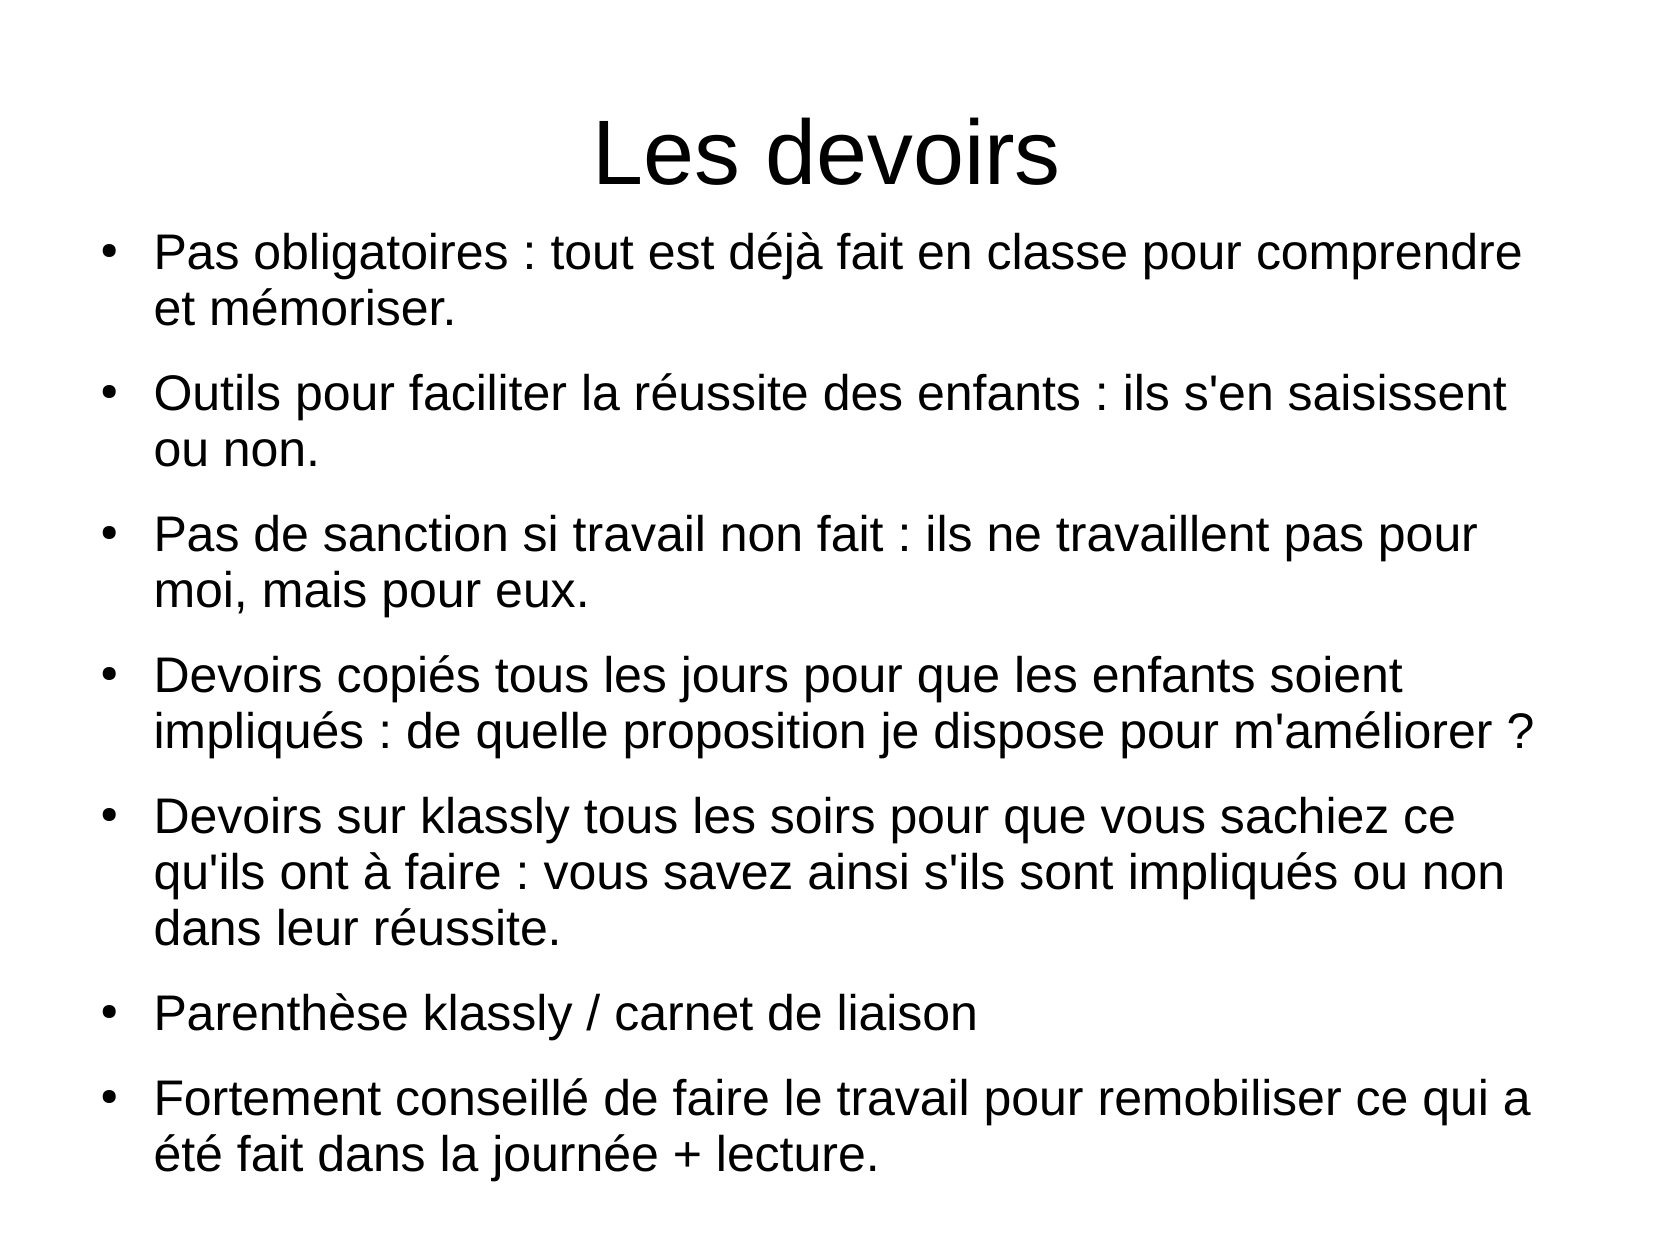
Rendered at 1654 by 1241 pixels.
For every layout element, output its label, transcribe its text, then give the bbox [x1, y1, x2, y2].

title Les devoirs [82, 49, 1571, 224]
list Pas obligatoires : tout est déjà fait en classe pour comprendre et mémoriser. Outils pour faciliter la réussite des enfants : ils s'en saisissent ou non. Pas de sanction si travail non fait : ils ne travaillent pas pour moi, mais pour eux. Devoirs copiés tous les jours pour que les enfants soient impliqués : de quelle proposition je dispose pour m'améliorer ? Devoirs sur klassly tous les soirs pour que vous sachiez ce qu'ils ont à faire : vous savez ainsi s'ils sont impliqués ou non dans leur réussite. Parenthèse klassly / carnet de liaison Fortement conseillé de faire le travail pour remobiliser ce qui a été fait dans la journée + lecture. [82, 224, 1571, 1183]
